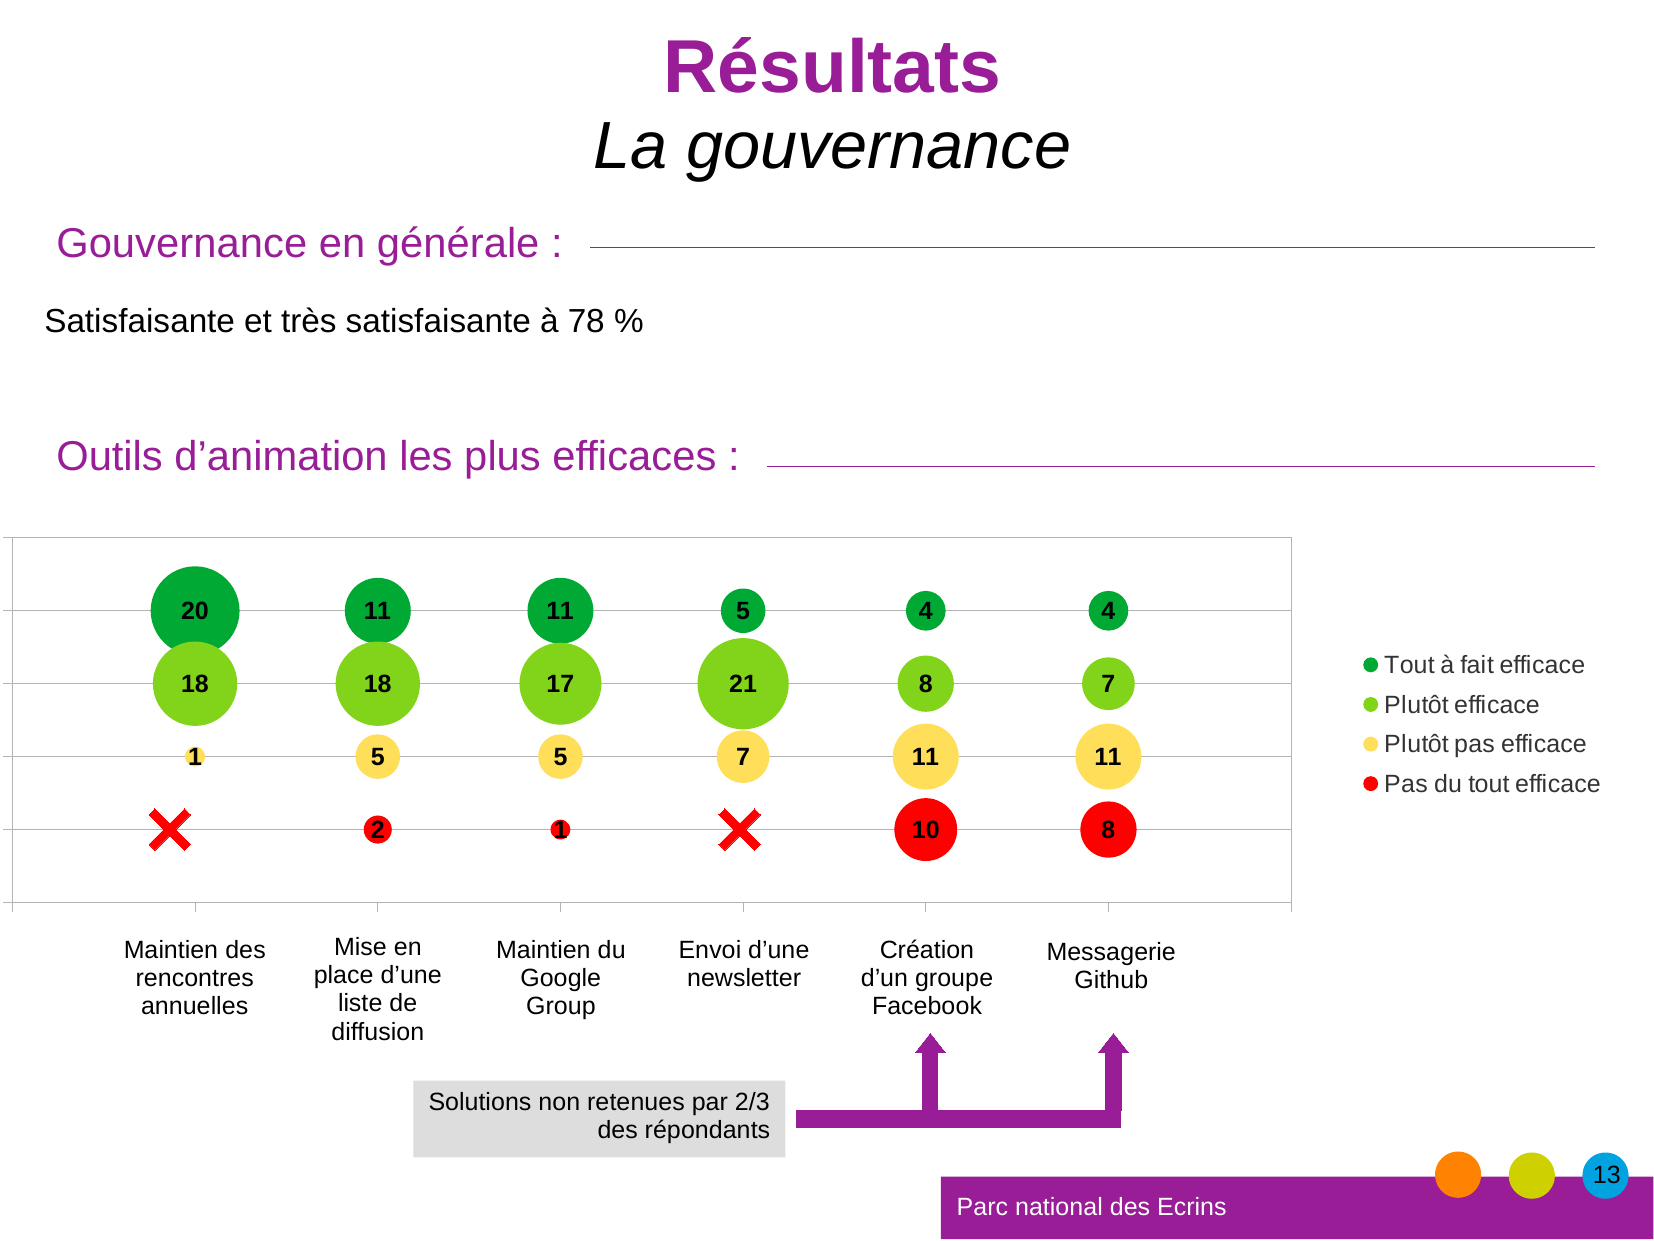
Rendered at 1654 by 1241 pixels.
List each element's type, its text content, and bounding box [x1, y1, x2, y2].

text_box Création d’un groupe Facebook [838, 928, 1016, 1103]
text_box [149, 808, 191, 851]
text_box Maintien des rencontres annuelles [106, 928, 284, 1135]
text_box Satisfaisante et très satisfaisante à 78 % [29, 295, 680, 355]
text_box [796, 1033, 1129, 1128]
text_box Mise en place d’une liste de diffusion [289, 925, 467, 1132]
text_box Solutions non retenues par 2/3 des répondants [413, 1080, 786, 1158]
text_box Gouvernance en générale : [41, 212, 898, 274]
text_box [718, 808, 761, 851]
title Résultats La gouvernance [88, 23, 1577, 183]
text_box Envoi d’une newsletter [655, 928, 833, 1071]
chart [0, 486, 1654, 996]
text_box Maintien du Google Group [472, 928, 650, 1071]
text_box Messagerie Github [1015, 929, 1208, 1041]
text_box Outils d’animation les plus efficaces : [41, 425, 898, 486]
